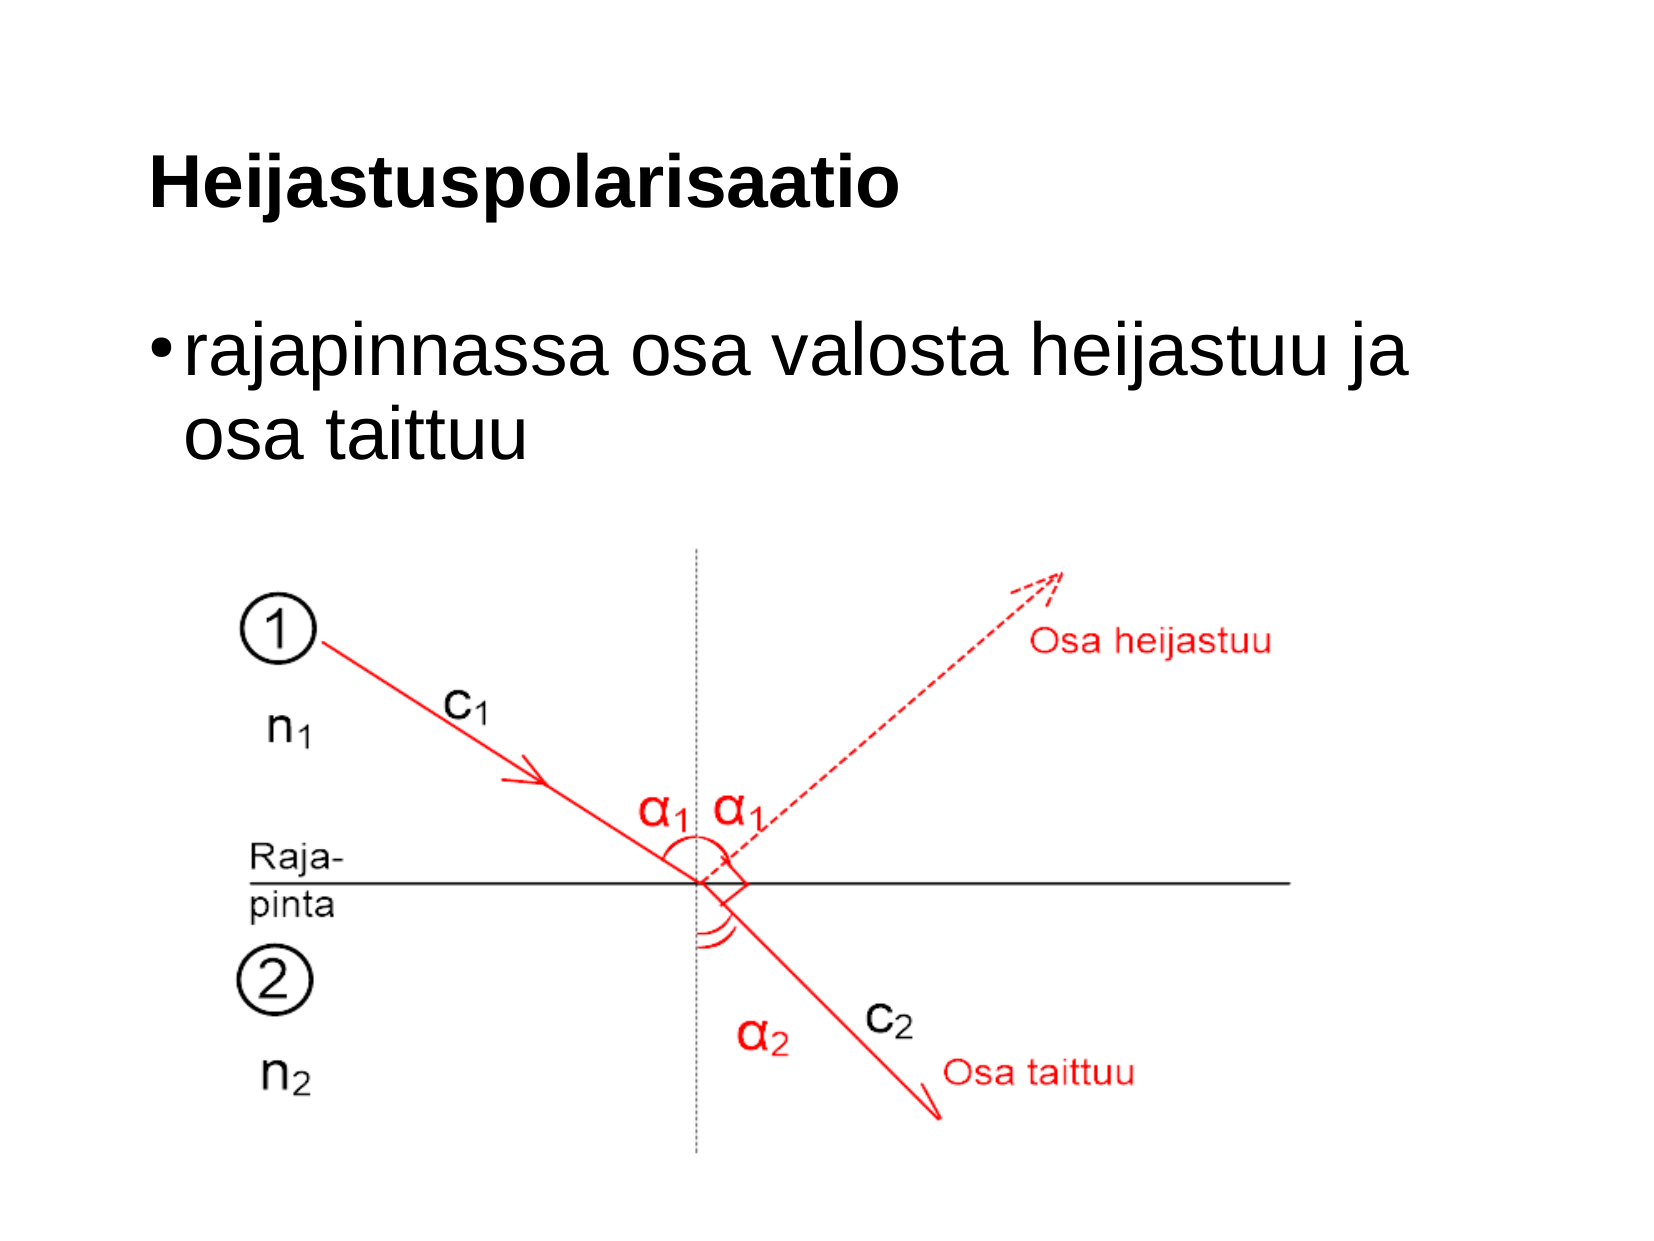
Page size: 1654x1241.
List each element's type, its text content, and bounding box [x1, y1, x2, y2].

text_box Heijastuspolarisaatio rajapinnassa osa valosta heijastuu ja osa taittuu [133, 132, 1453, 483]
picture [132, 503, 1323, 1158]
